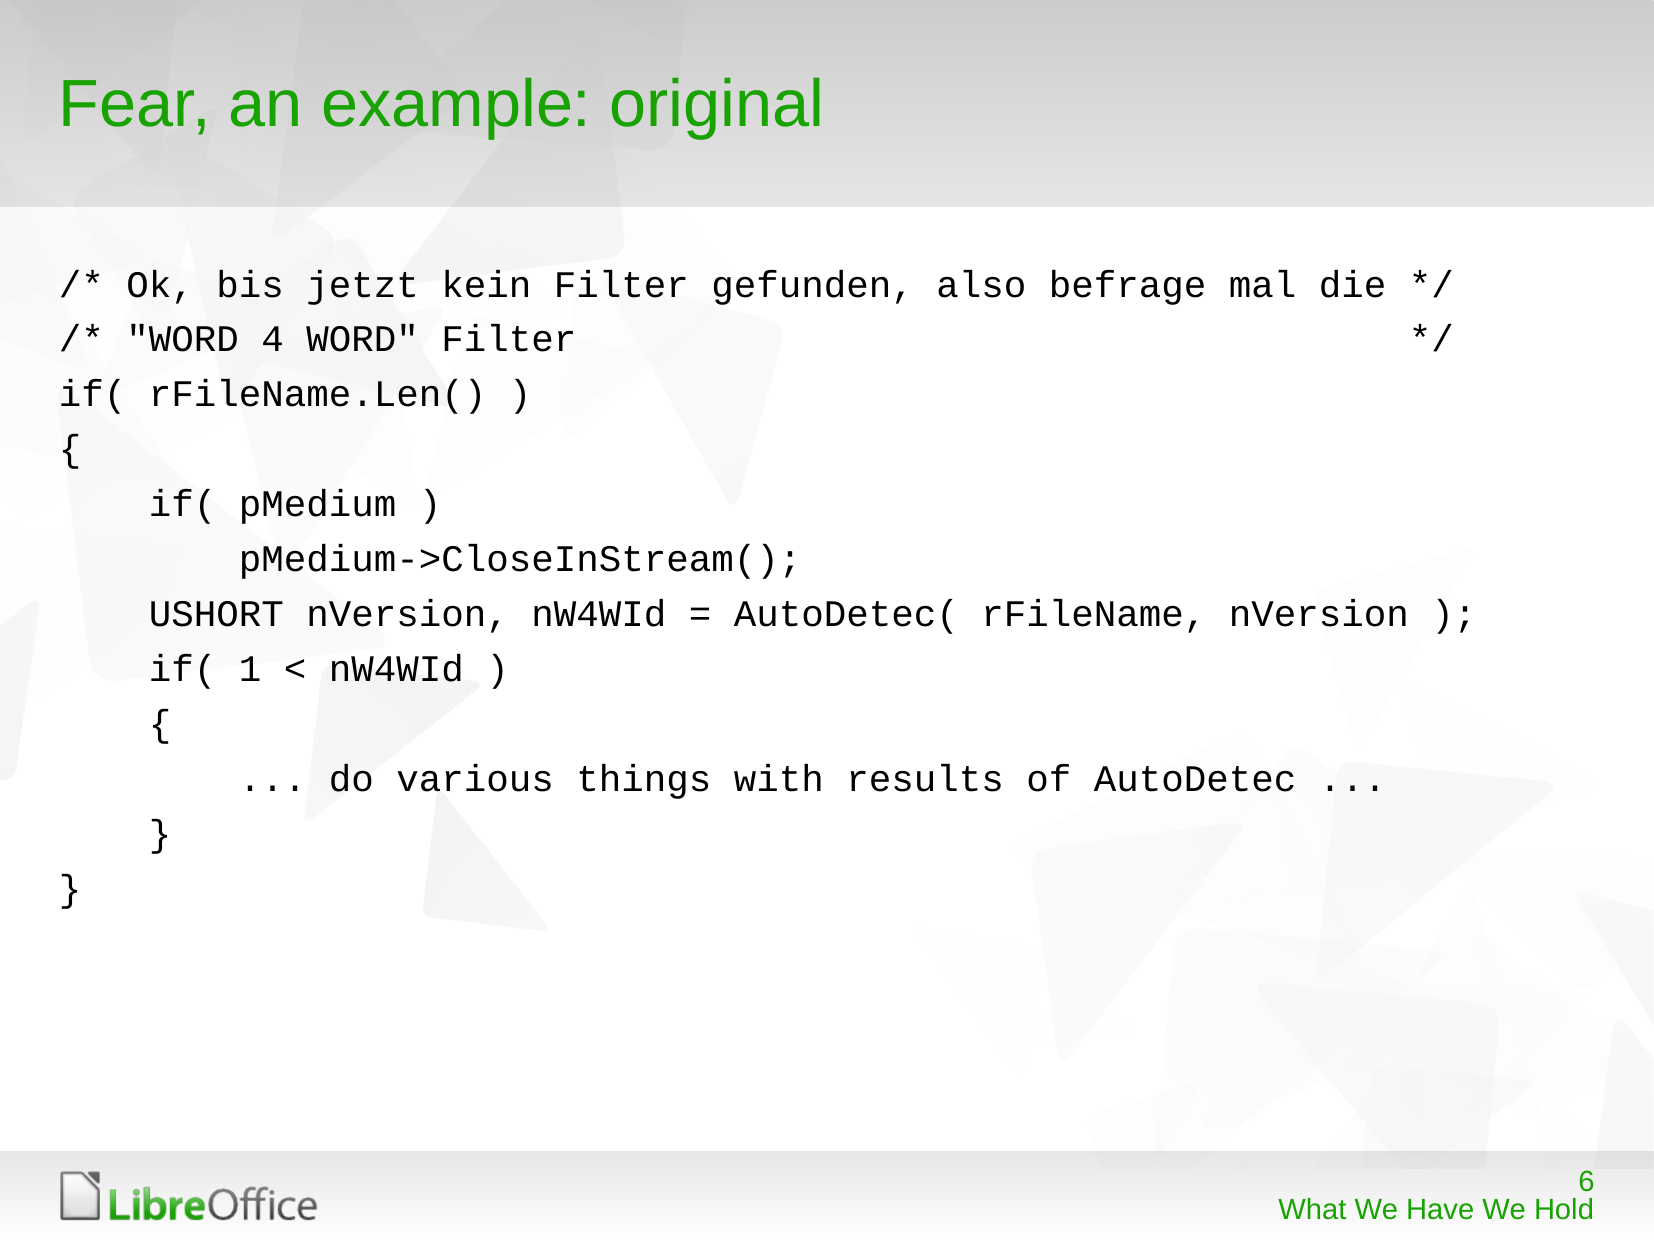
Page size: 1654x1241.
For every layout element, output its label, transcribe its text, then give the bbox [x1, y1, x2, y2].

picture [41, 1152, 337, 1240]
title Fear, an example: original [59, 29, 1595, 178]
list /* Ok, bis jetzt kein Filter gefunden, also befrage mal die */ /* "WORD 4 WORD" Filter */ if( rFileName.Len() ) { if( pMedium ) pMedium->CloseInStream(); USHORT nVersion, nW4WId = AutoDetec( rFileName, nVersion ); if( 1 < nW4WId ) { ... do various things with results of AutoDetec ... } } [59, 265, 1595, 1085]
picture [0, 0, 783, 931]
picture [915, 548, 1654, 1169]
